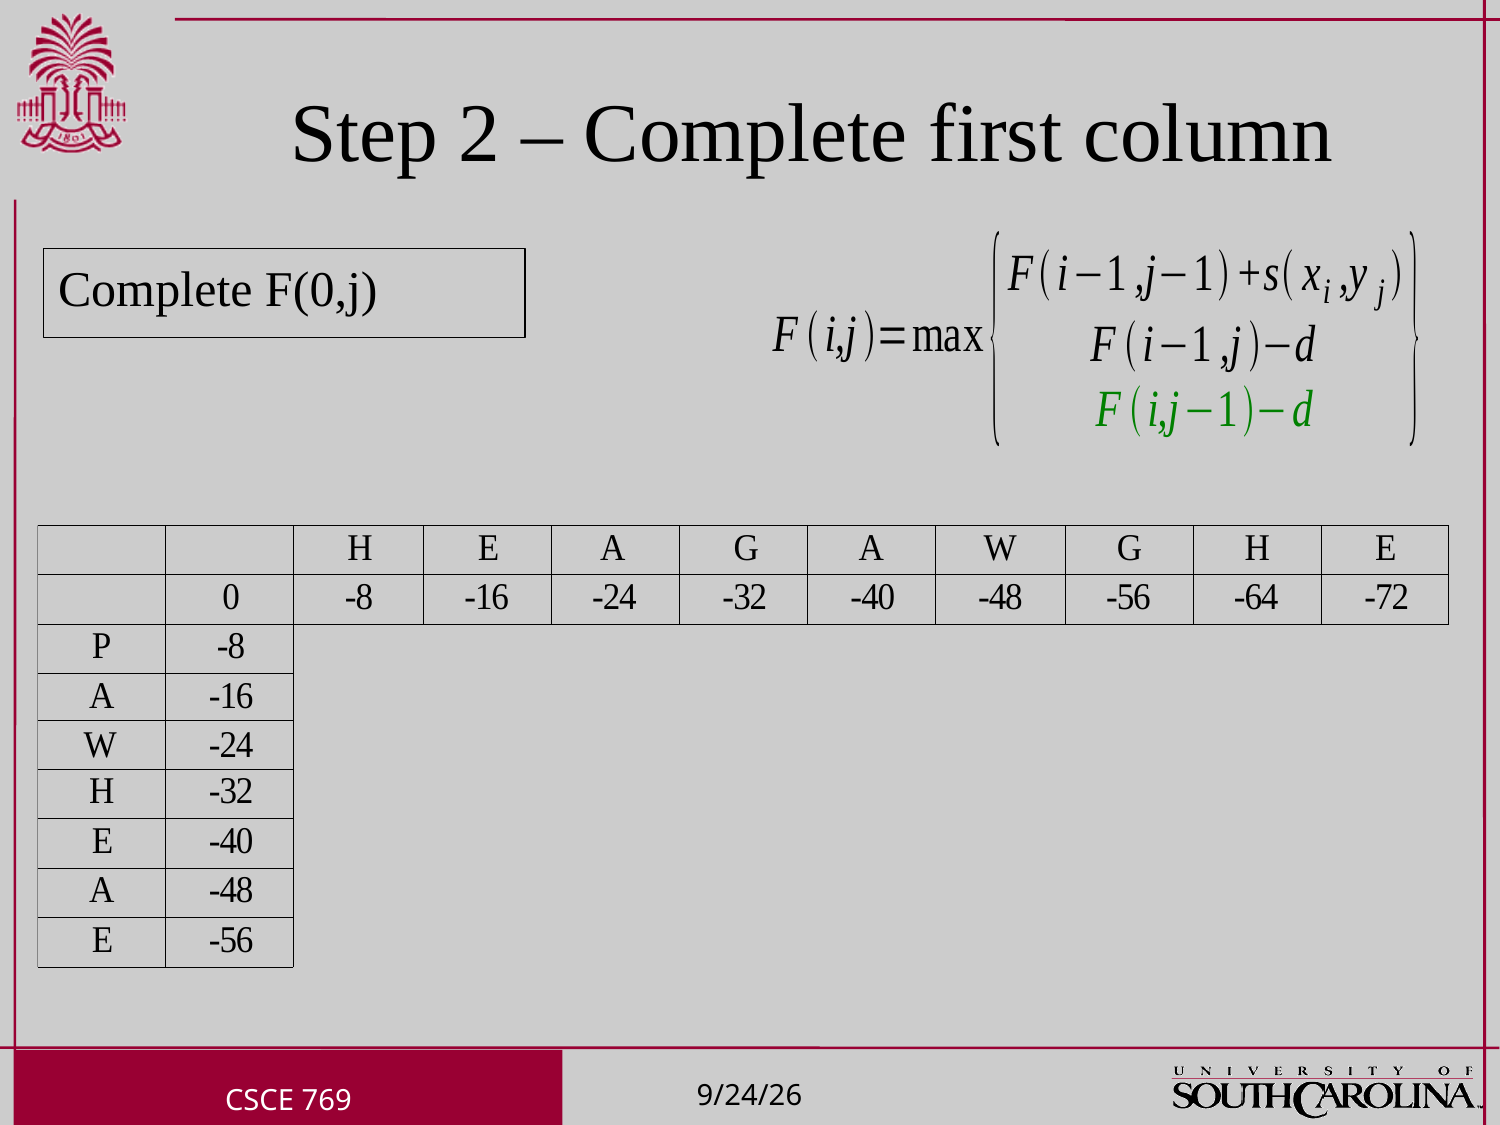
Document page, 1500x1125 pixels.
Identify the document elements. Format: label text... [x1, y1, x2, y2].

picture [1162, 1050, 1483, 1125]
picture [12, 12, 131, 155]
text_box Complete F(0,j) [43, 248, 526, 338]
chart [37, 525, 1463, 976]
title Step 2 – Complete first column [174, 9, 1450, 188]
chart [759, 228, 1435, 451]
